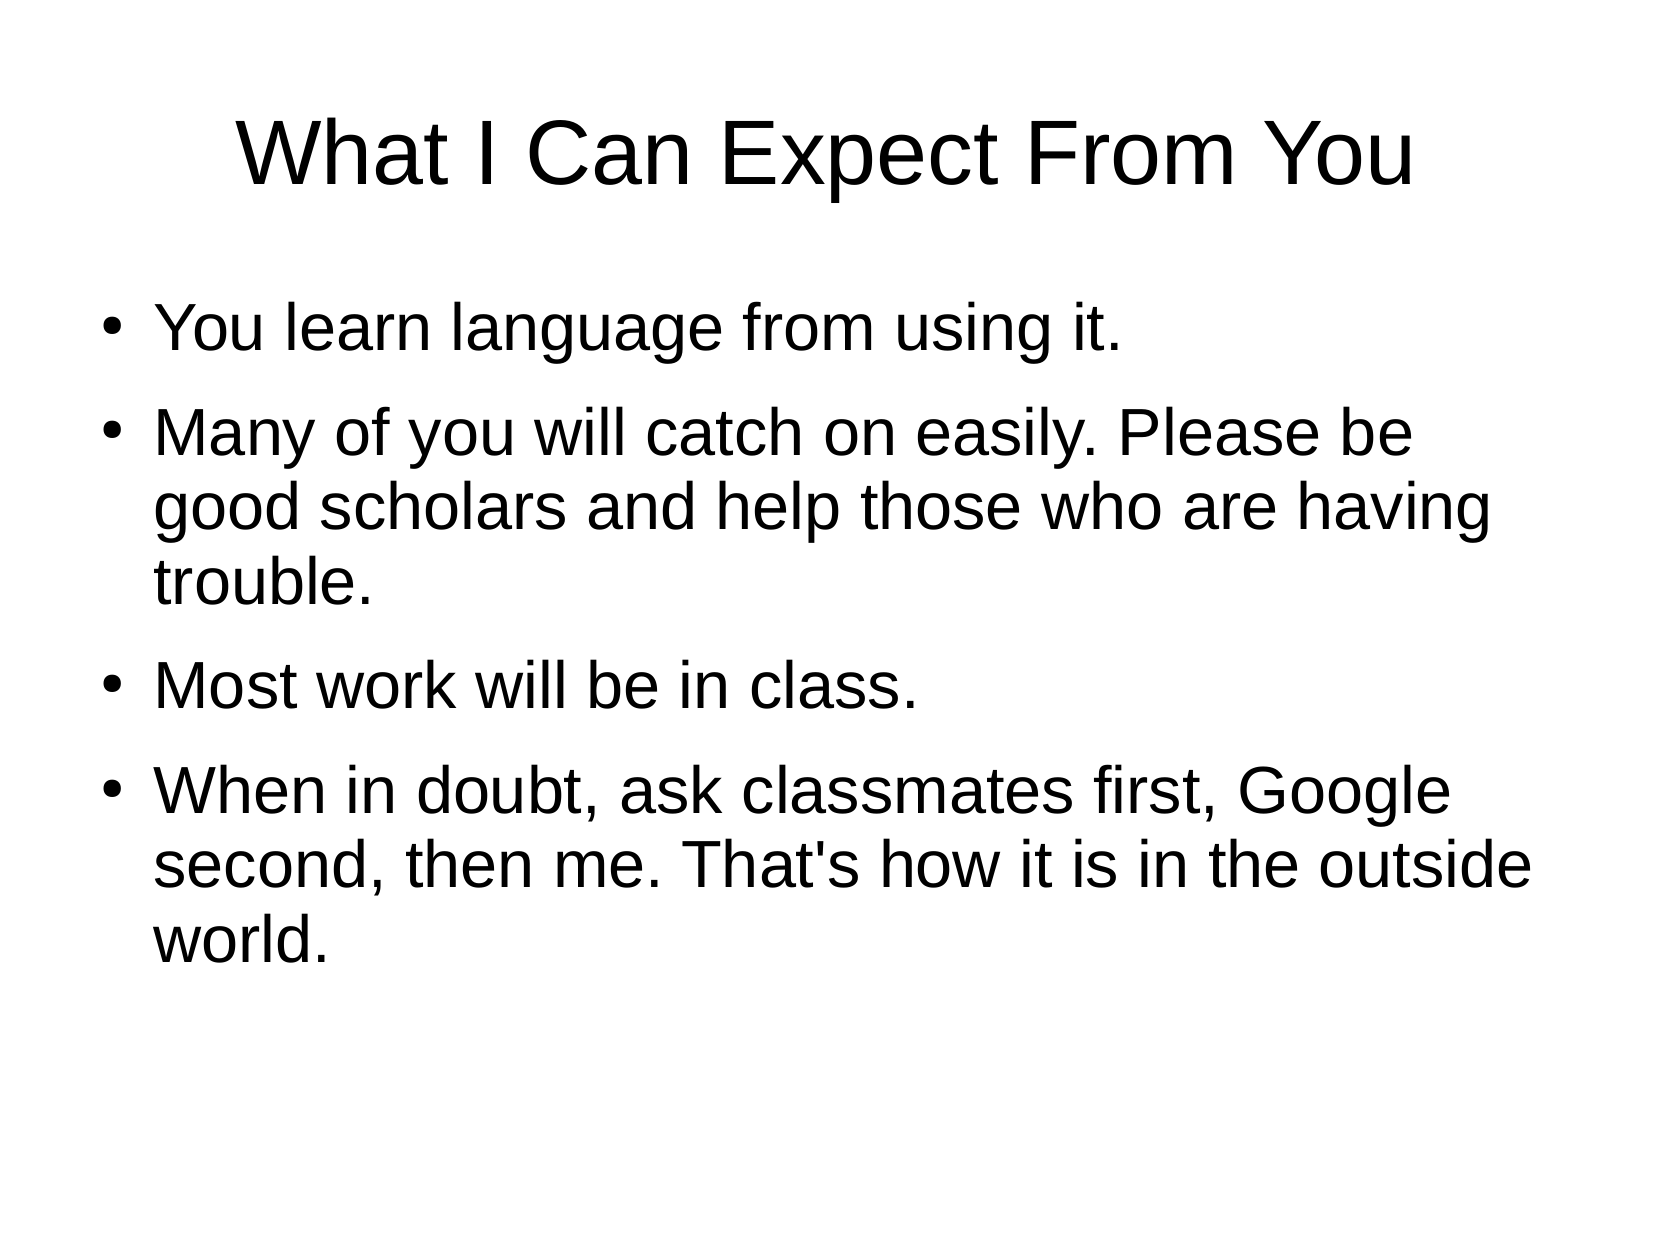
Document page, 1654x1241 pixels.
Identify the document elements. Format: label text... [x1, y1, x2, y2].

title What I Can Expect From You [82, 49, 1571, 257]
list You learn language from using it. Many of you will catch on easily. Please be good scholars and help those who are having trouble. Most work will be in class. When in doubt, ask classmates first, Google second, then me. That's how it is in the outside world. [82, 290, 1571, 1010]
